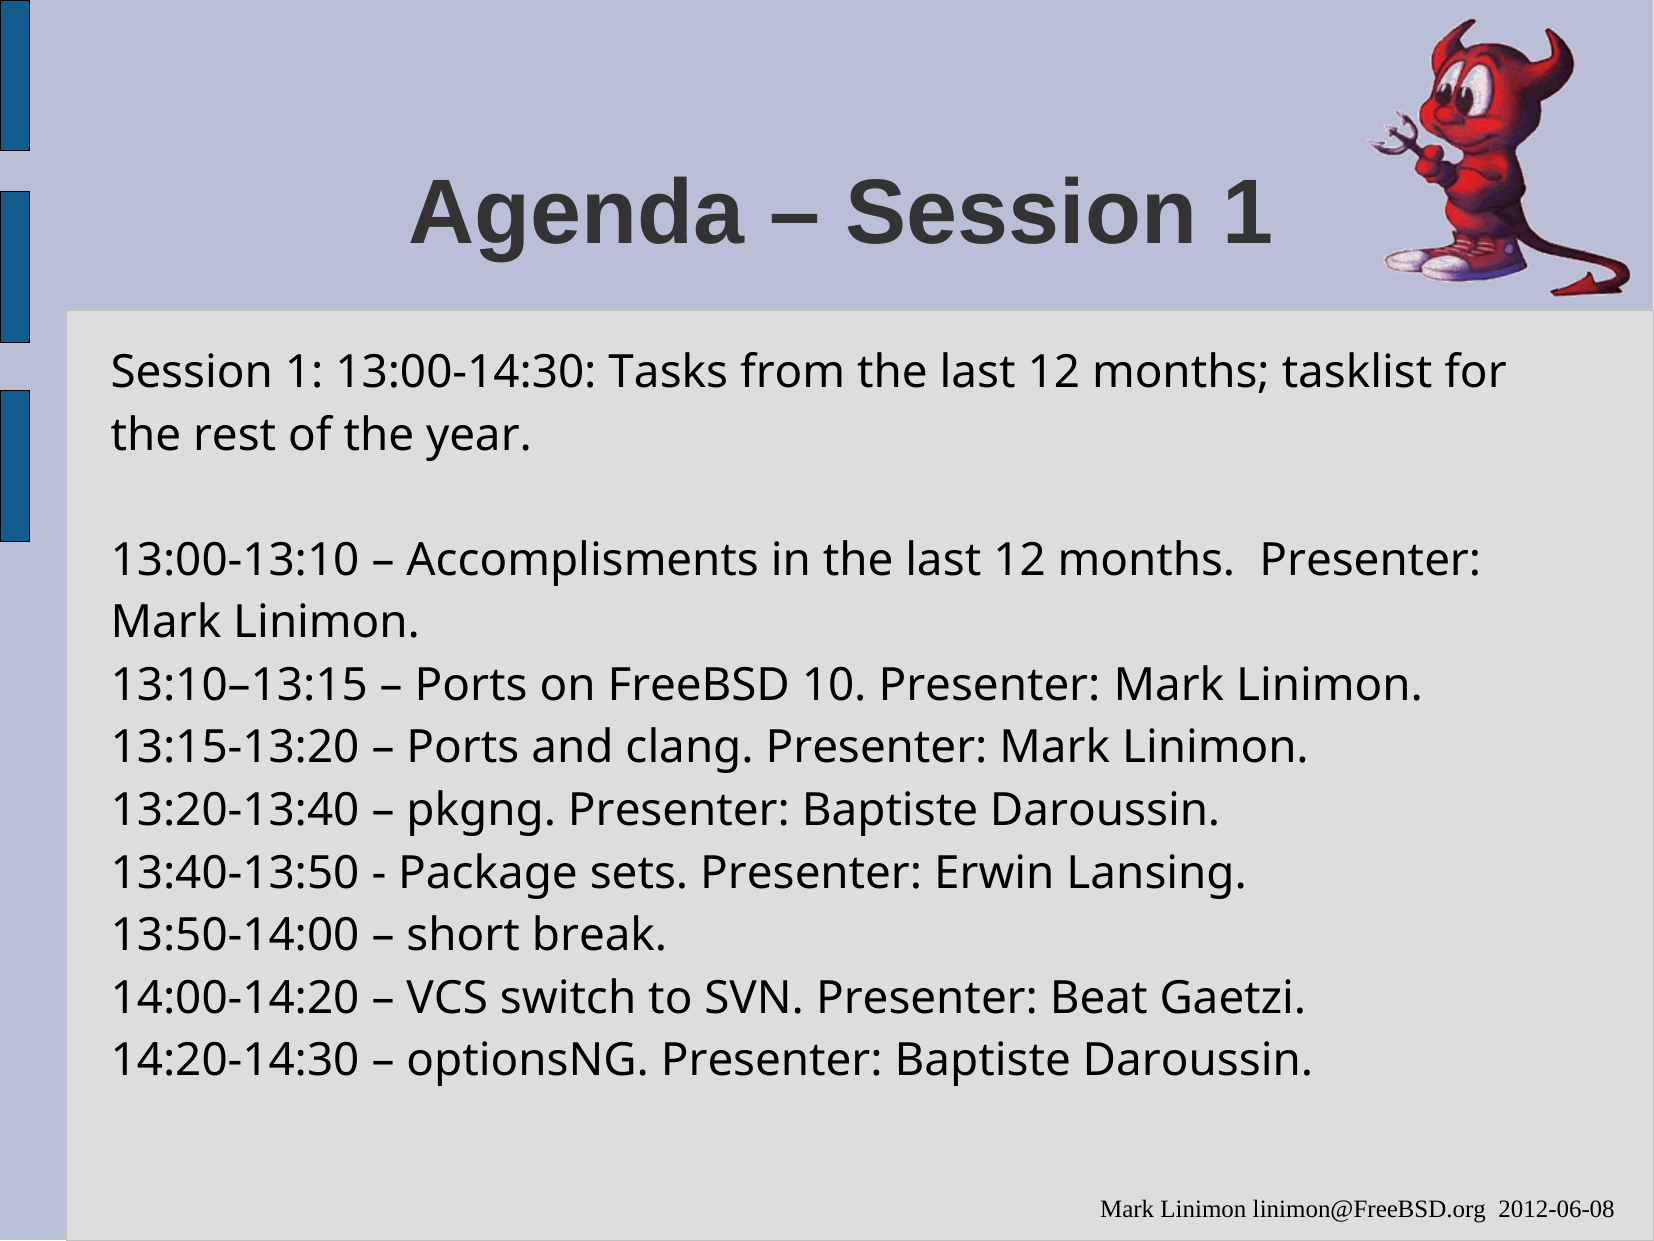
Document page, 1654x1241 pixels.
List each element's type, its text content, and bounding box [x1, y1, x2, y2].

picture [1361, 14, 1635, 300]
text_box Session 1: 13:00-14:30: Tasks from the last 12 months; tasklist for the rest of the year. 13:00-13:10 – Accomplisments in the last 12 months. Presenter: Mark Linimon. 13:10–13:15 – Ports on FreeBSD 10. Presenter: Mark Linimon. 13:15-13:20 – Ports and clang. Presenter: Mark Linimon. 13:20-13:40 – pkgng. Presenter: Baptiste Daroussin. 13:40-13:50 - Package sets. Presenter: Erwin Lansing. 13:50-14:00 – short break. 14:00-14:20 – VCS switch to SVN. Presenter: Beat Gaetzi. 14:20-14:30 – optionsNG. Presenter: Baptiste Daroussin. [110, 338, 1524, 1147]
title Agenda – Session 1 [135, 108, 1548, 316]
text_box Mark Linimon linimon@FreeBSD.org 2012-06-08 [1100, 1195, 1639, 1225]
